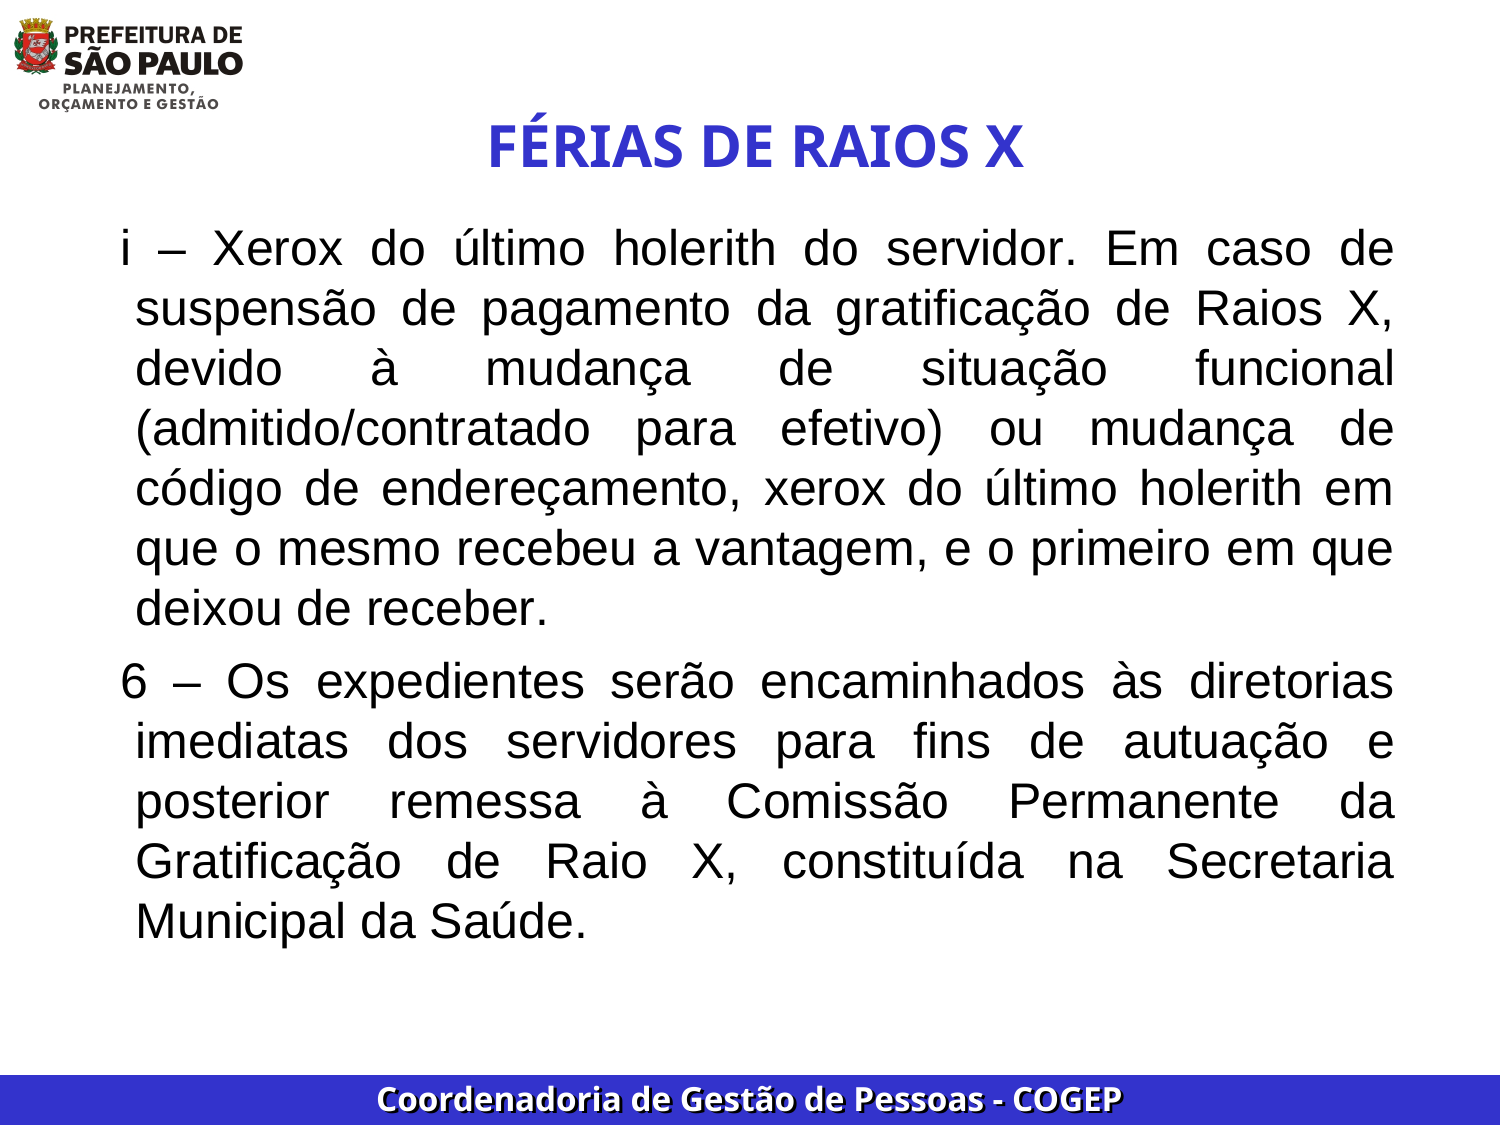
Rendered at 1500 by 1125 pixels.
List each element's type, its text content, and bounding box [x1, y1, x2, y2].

subtitle i – Xerox do último holerith do servidor. Em caso de suspensão de pagamento da gratificação de Raios X, devido à mudança de situação funcional (admitido/contratado para efetivo) ou mudança de código de endereçamento, xerox do último holerith em que o mesmo recebeu a vantagem, e o primeiro em que deixou de receber. 6 – Os expedientes serão encaminhados às diretorias imediatas dos servidores para fins de autuação e posterior remessa à Comissão Permanente da Gratificação de Raio X, constituída na Secretaria Municipal da Saúde. [29, 208, 1436, 1026]
title FÉRIAS DE RAIOS X [100, 101, 1412, 187]
